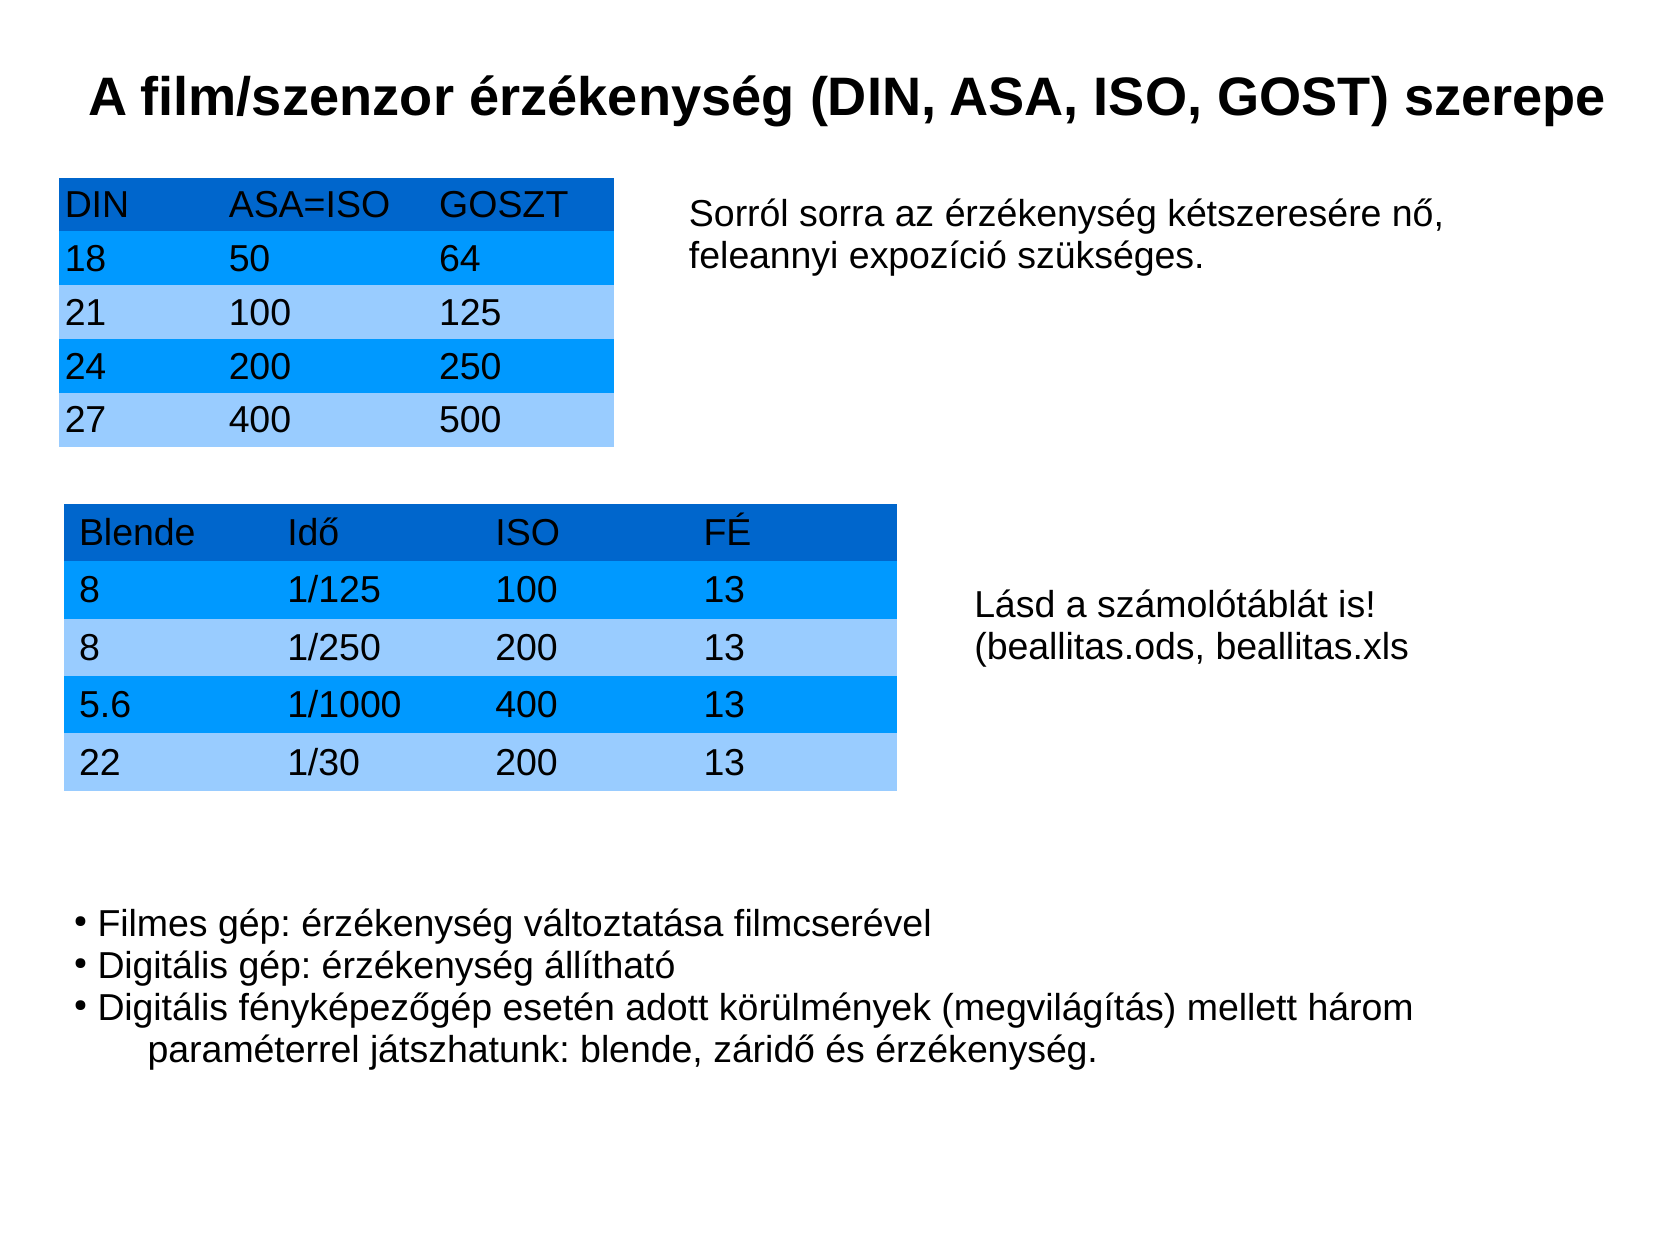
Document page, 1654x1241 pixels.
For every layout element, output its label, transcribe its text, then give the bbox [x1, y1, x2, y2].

text_box Lásd a számolótáblát is! (beallitas.ods, beallitas.xls [959, 575, 1424, 719]
table_cell 22 [64, 733, 272, 791]
table_cell 200 [481, 619, 689, 676]
table_cell 500 [433, 393, 614, 447]
table_cell 8 [64, 619, 272, 676]
table_cell 1/1000 [272, 676, 481, 733]
table_header ASA=ISO [223, 178, 433, 231]
table_cell 400 [481, 676, 689, 733]
table_cell 64 [433, 231, 614, 285]
table_cell 13 [689, 619, 897, 676]
table_cell 8 [64, 561, 272, 619]
table_header GOSZT [433, 178, 614, 231]
text_box Filmes gép: érzékenység változtatása filmcserével Digitális gép: érzékenység állítható Digitális fényképezőgép esetén adott körülmények (megvilágítás) mellett három paraméterrel játszhatunk: blende, záridő és érzékenység. [59, 894, 1439, 1078]
table_cell 18 [59, 231, 223, 285]
table_cell 200 [223, 339, 433, 393]
table_cell 1/30 [272, 733, 481, 791]
table_cell 100 [481, 561, 689, 619]
table_cell 5.6 [64, 676, 272, 733]
table_cell 13 [689, 676, 897, 733]
table_cell 21 [59, 285, 223, 339]
table_header Blende [64, 504, 272, 561]
table_cell 13 [689, 561, 897, 619]
table_header DIN [59, 178, 223, 231]
table_cell 125 [433, 285, 614, 339]
table_cell 200 [481, 733, 689, 791]
table_cell 1/125 [272, 561, 481, 619]
table_cell 100 [223, 285, 433, 339]
table_cell 400 [223, 393, 433, 447]
table_header ISO [481, 504, 689, 561]
table_header Idő [272, 504, 481, 561]
table_cell 250 [433, 339, 614, 393]
text_box Sorról sorra az érzékenység kétszeresére nő, feleannyi expozíció szükséges. [674, 185, 1459, 304]
table_cell 24 [59, 339, 223, 393]
text_box A film/szenzor érzékenység (DIN, ASA, ISO, GOST) szerepe [73, 59, 1623, 136]
table_cell 13 [689, 733, 897, 791]
table_header FÉ [689, 504, 897, 561]
table_cell 1/250 [272, 619, 481, 676]
table_cell 50 [223, 231, 433, 285]
table_cell 27 [59, 393, 223, 447]
